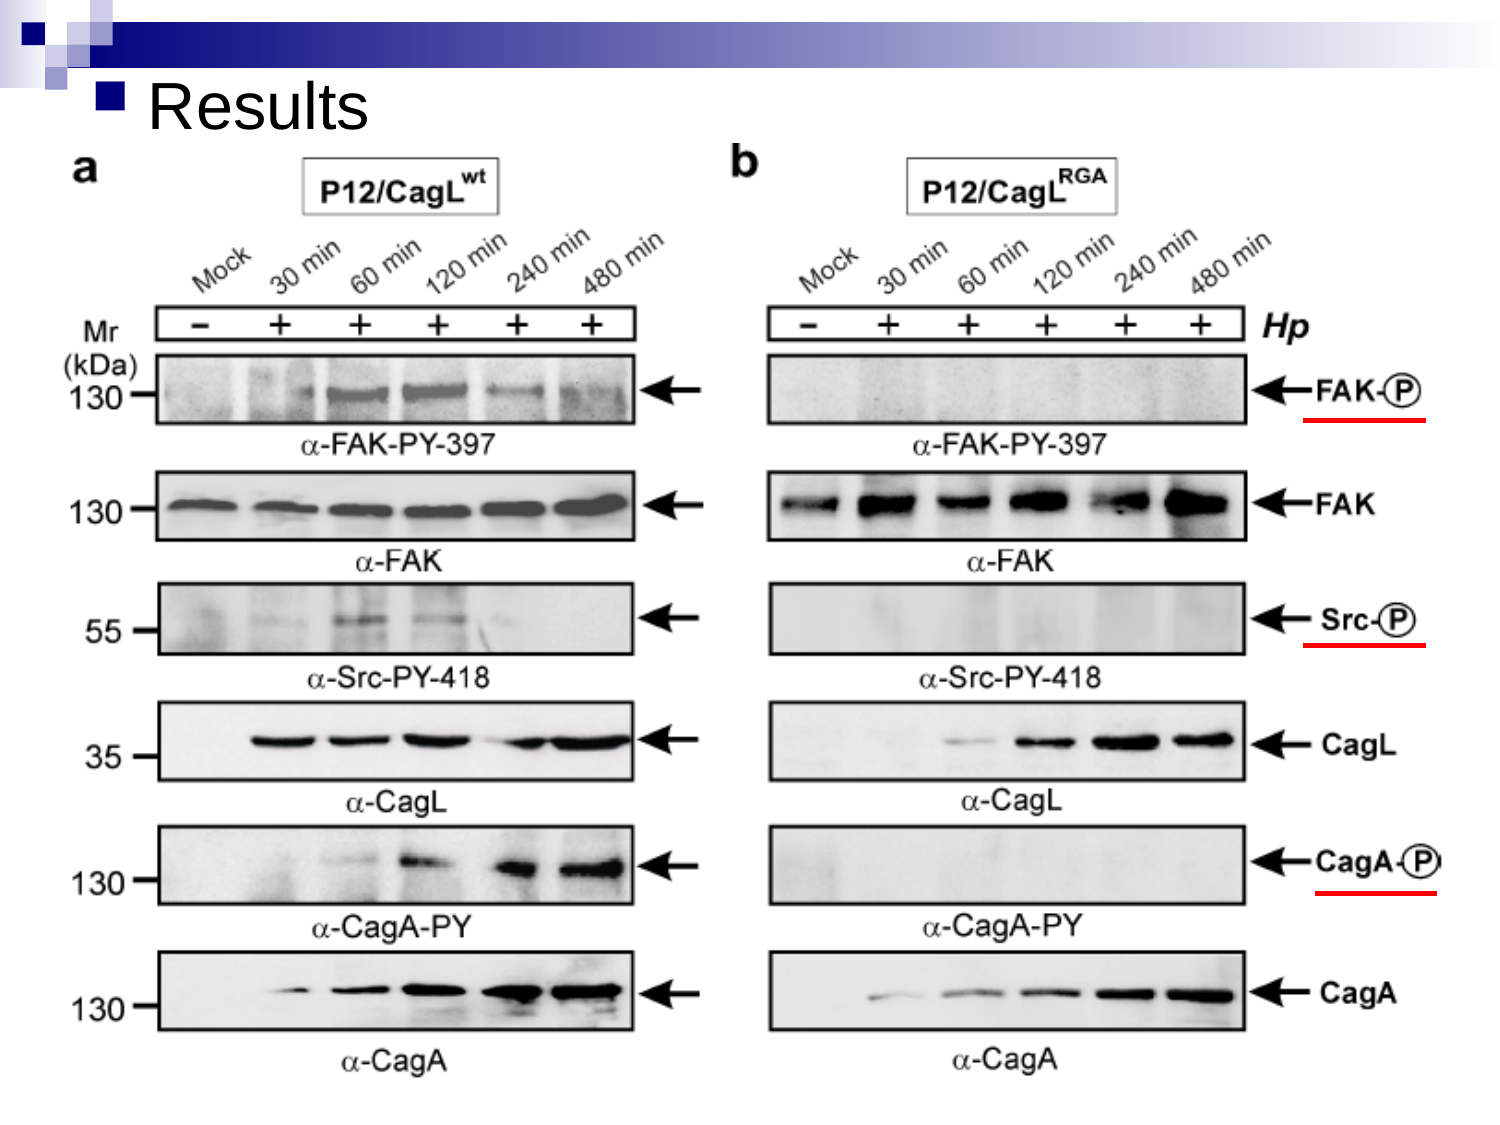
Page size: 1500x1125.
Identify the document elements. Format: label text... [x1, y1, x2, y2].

picture [60, 143, 1447, 1083]
list Results [76, 54, 1427, 143]
